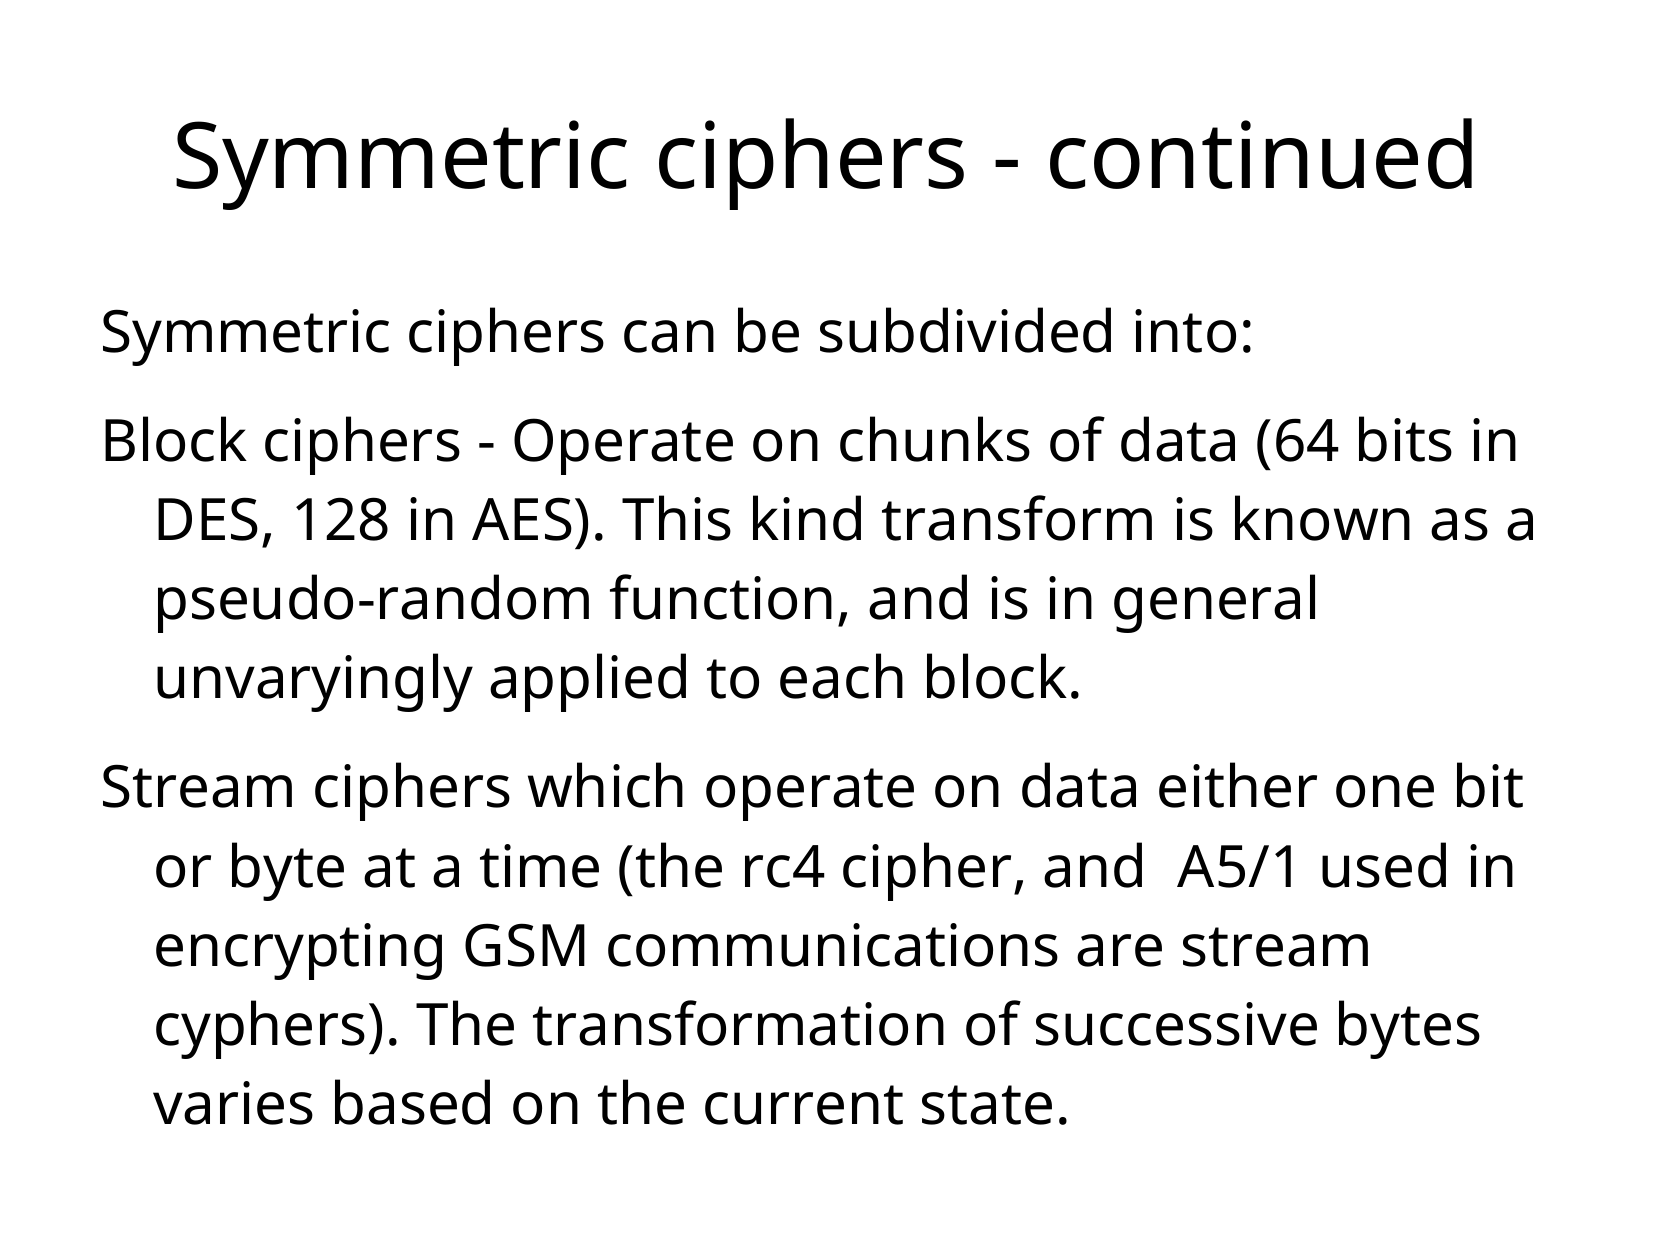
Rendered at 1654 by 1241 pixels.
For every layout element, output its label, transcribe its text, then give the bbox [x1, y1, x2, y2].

list Symmetric ciphers can be subdivided into: Block ciphers - Operate on chunks of data (64 bits in DES, 128 in AES). This kind transform is known as a pseudo-random function, and is in general unvaryingly applied to each block. Stream ciphers which operate on data either one bit or byte at a time (the rc4 cipher, and A5/1 used in encrypting GSM communications are stream cyphers). The transformation of successive bytes varies based on the current state. [82, 290, 1571, 1109]
title Symmetric ciphers - continued [82, 49, 1571, 257]
